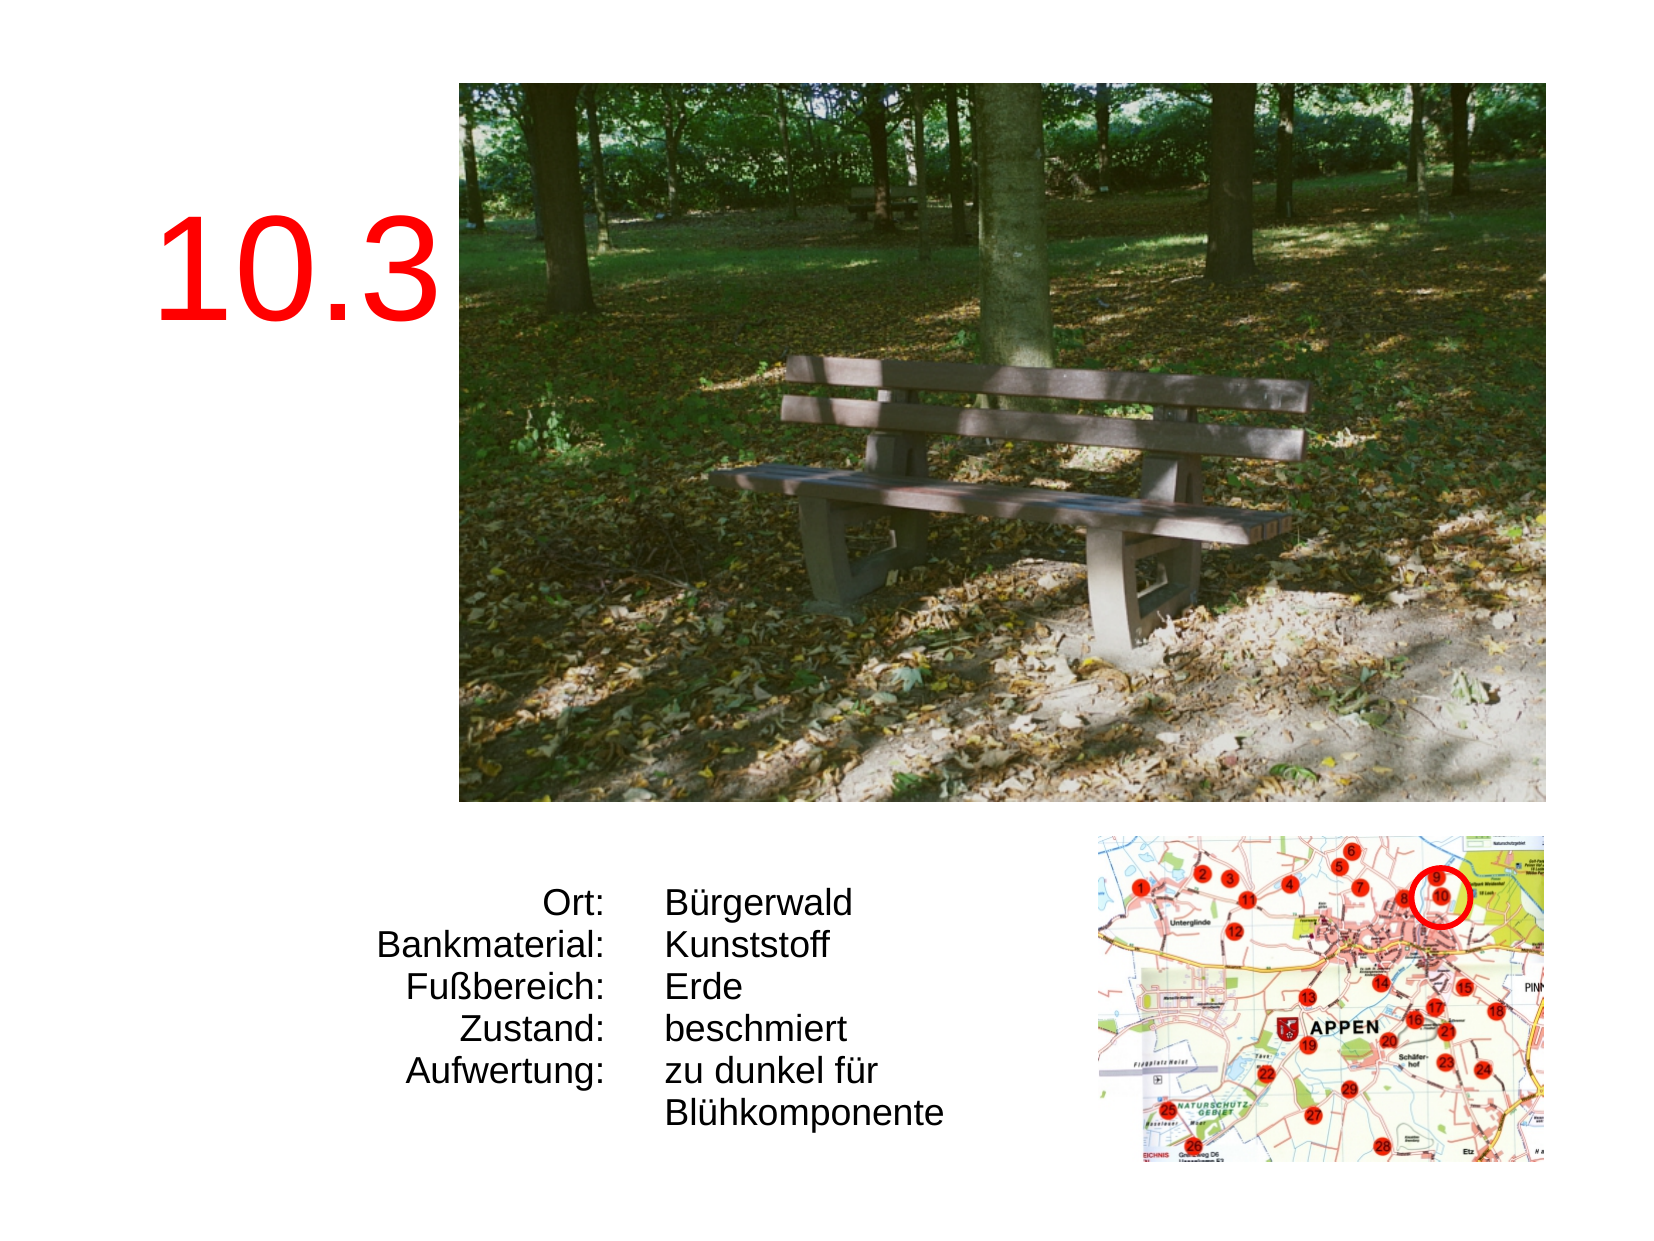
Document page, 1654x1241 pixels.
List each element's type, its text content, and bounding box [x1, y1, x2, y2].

picture [459, 83, 1546, 802]
picture [1098, 836, 1544, 1162]
text_box Ort: Bürgerwald Bankmaterial: Kunststoff Fußbereich: Erde Zustand: beschmiert Aufwertung: zu dunkel für Blühkomponente [354, 873, 1548, 1184]
text_box 10.3 [135, 177, 459, 360]
